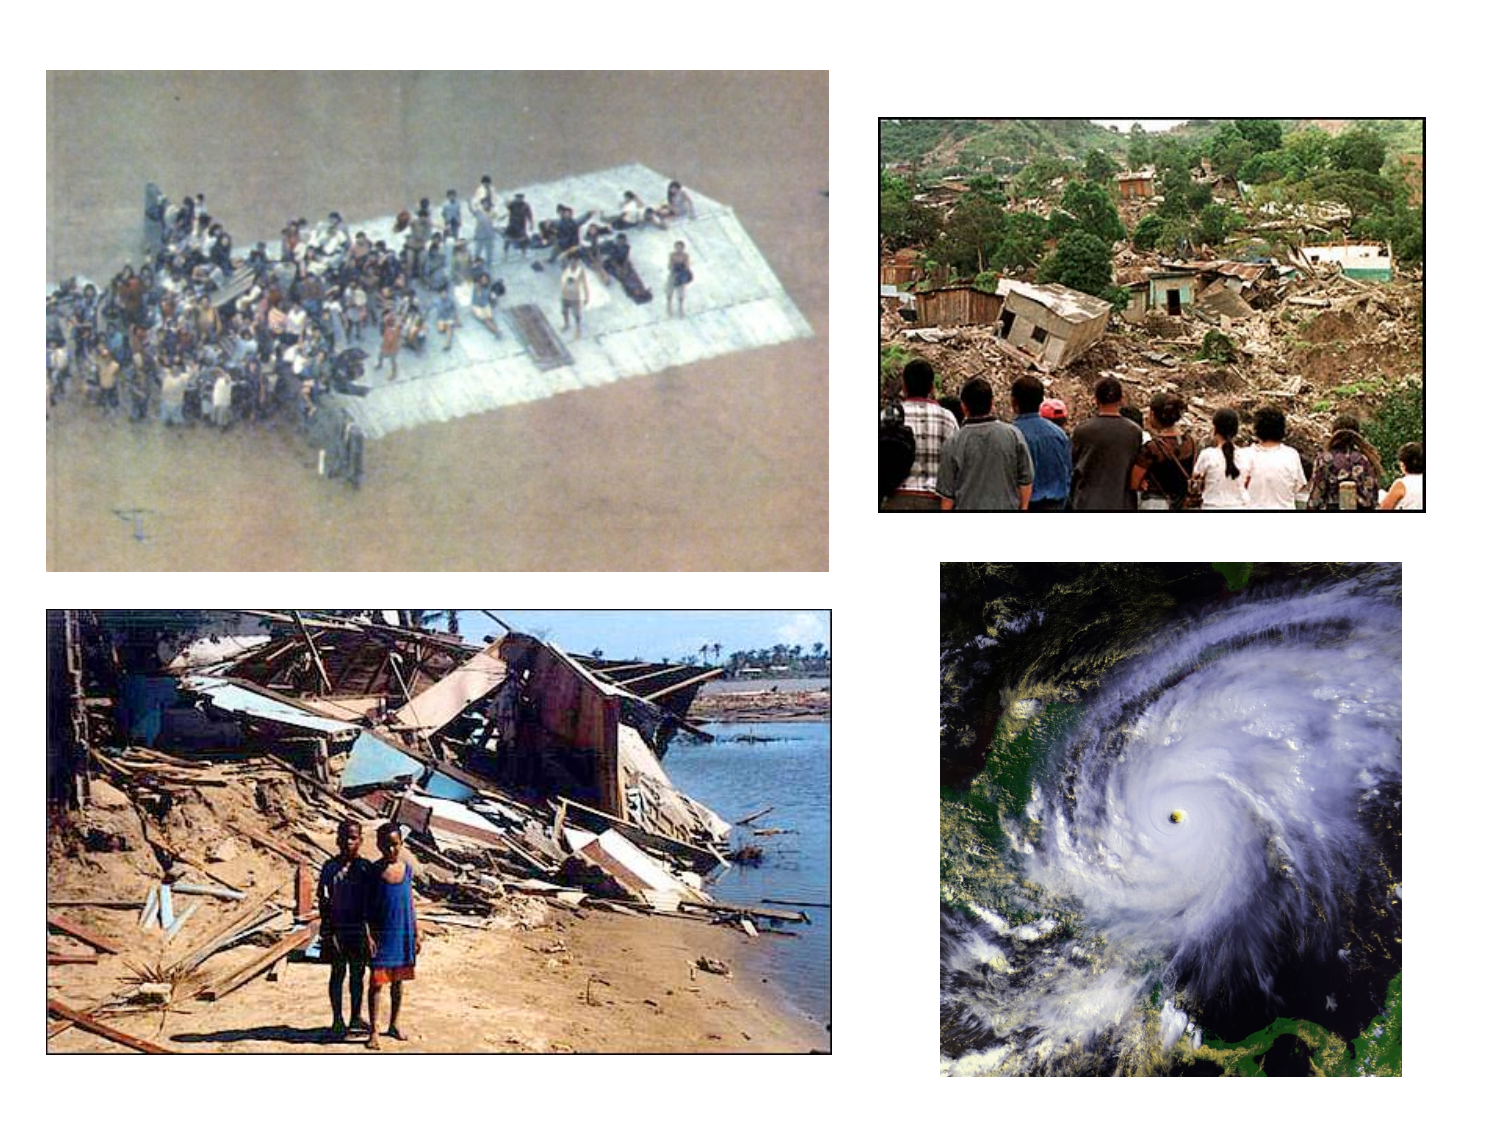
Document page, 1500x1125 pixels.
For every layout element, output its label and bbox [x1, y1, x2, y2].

picture [46, 609, 832, 1055]
picture [878, 117, 1426, 513]
picture [46, 70, 829, 572]
picture [940, 562, 1402, 1078]
